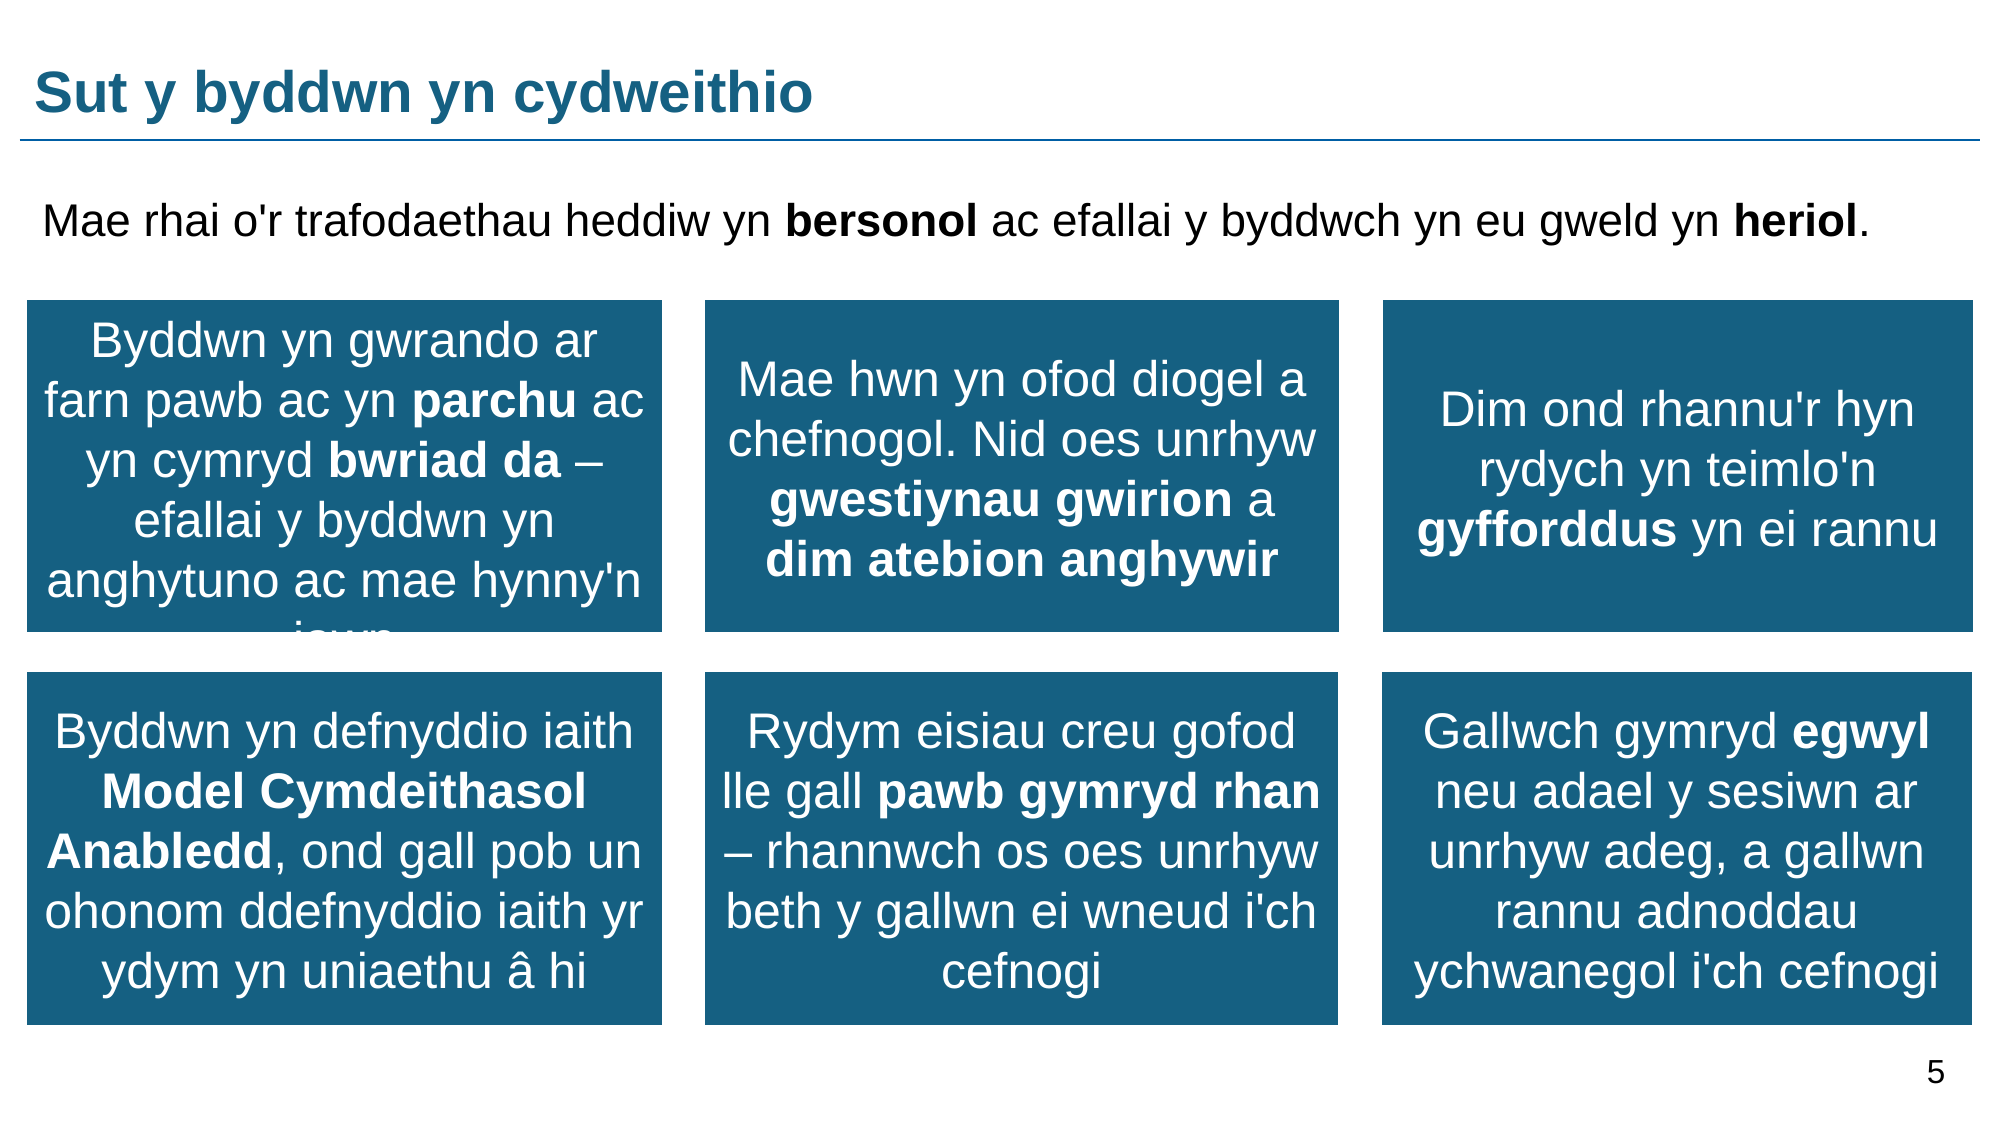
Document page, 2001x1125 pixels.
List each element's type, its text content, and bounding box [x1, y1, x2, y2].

text_box Byddwn yn gwrando ar farn pawb ac yn parchu ac yn cymryd bwriad da – efallai y byddwn yn anghytuno ac mae hynny'n iawn [27, 300, 662, 632]
text_box Rydym eisiau creu gofod lle gall pawb gymryd rhan – rhannwch os oes unrhyw beth y gallwn ei wneud i'ch cefnogi [705, 672, 1338, 1025]
text_box Dim ond rhannu'r hyn rydych yn teimlo'n gyfforddus yn ei rannu [1383, 300, 1973, 632]
list Mae rhai o'r trafodaethau heddiw yn bersonol ac efallai y byddwch yn eu gweld yn heriol. [27, 184, 1911, 258]
text_box Byddwn yn defnyddio iaith Model Cymdeithasol Anabledd, ond gall pob un ohonom ddefnyddio iaith yr ydym yn uniaethu â hi [27, 672, 662, 1025]
text_box Mae hwn yn ofod diogel a chefnogol. Nid oes unrhyw gwestiynau gwirion a dim atebion anghywir [705, 300, 1339, 632]
title Sut y byddwn yn cydweithio [19, 47, 1981, 141]
text_box 5 [1911, 1042, 1983, 1103]
text_box Gallwch gymryd egwyl neu adael y sesiwn ar unrhyw adeg, a gallwn rannu adnoddau ychwanegol i'ch cefnogi [1382, 672, 1972, 1025]
